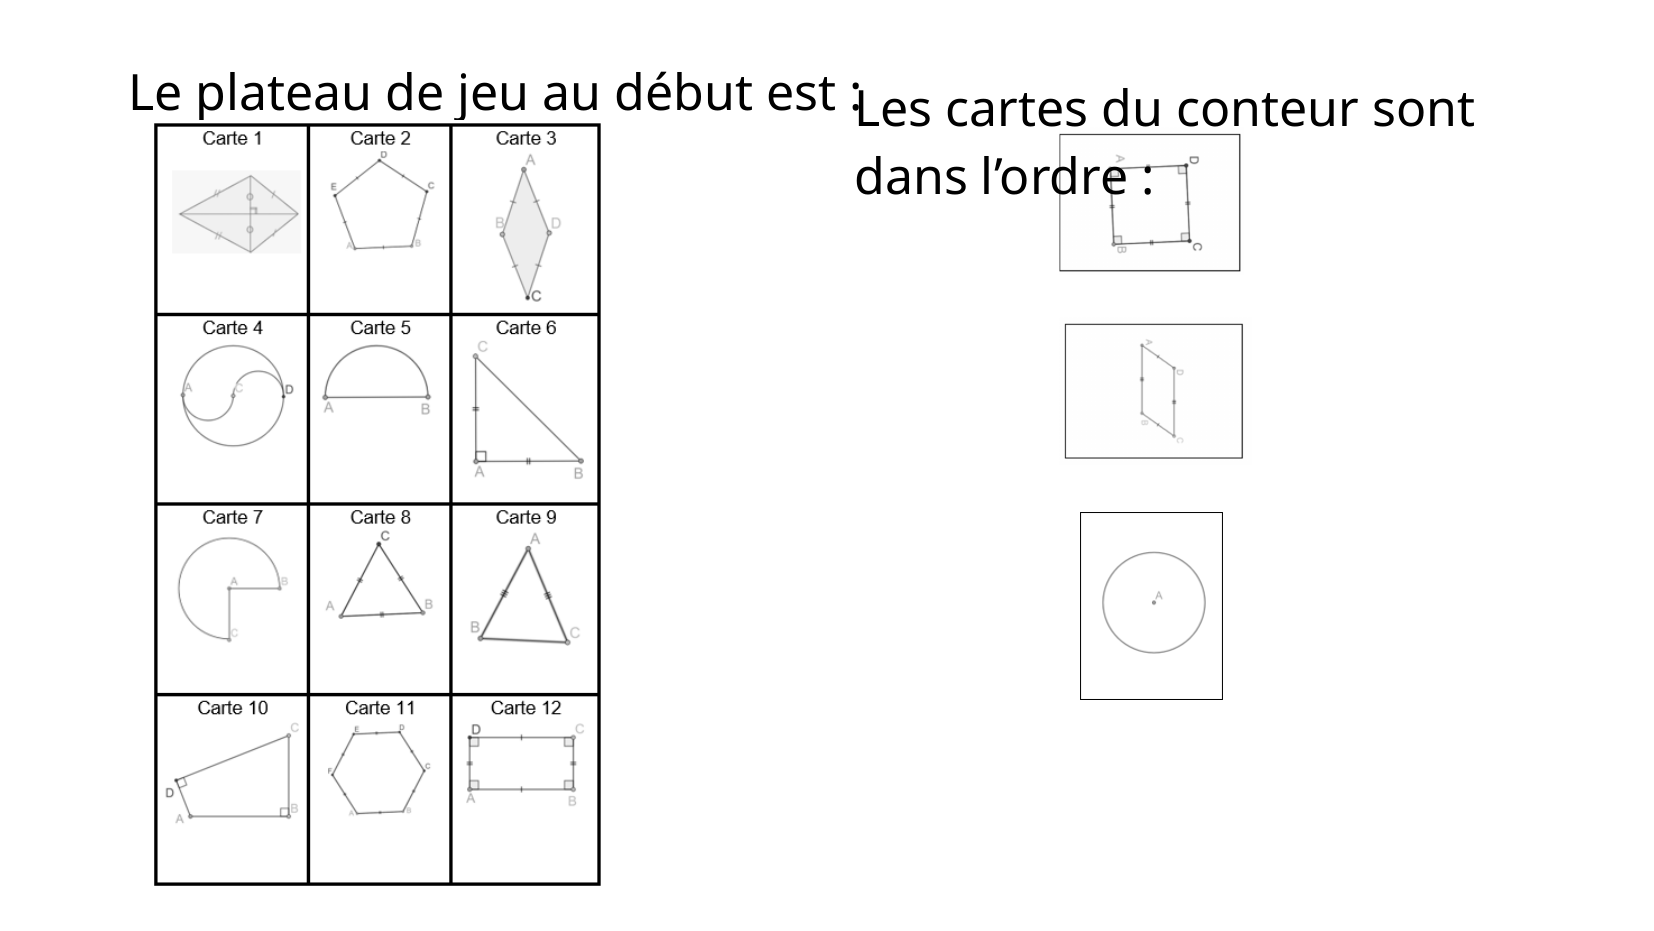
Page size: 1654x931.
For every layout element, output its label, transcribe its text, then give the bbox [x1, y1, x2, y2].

picture [1077, 507, 1225, 702]
text_box Les cartes du conteur sont dans l’ordre : [839, 65, 1576, 191]
picture [1059, 317, 1252, 465]
picture [152, 120, 603, 887]
title Le plateau de jeu au début est : [113, 49, 1513, 140]
picture [1059, 191, 1244, 275]
